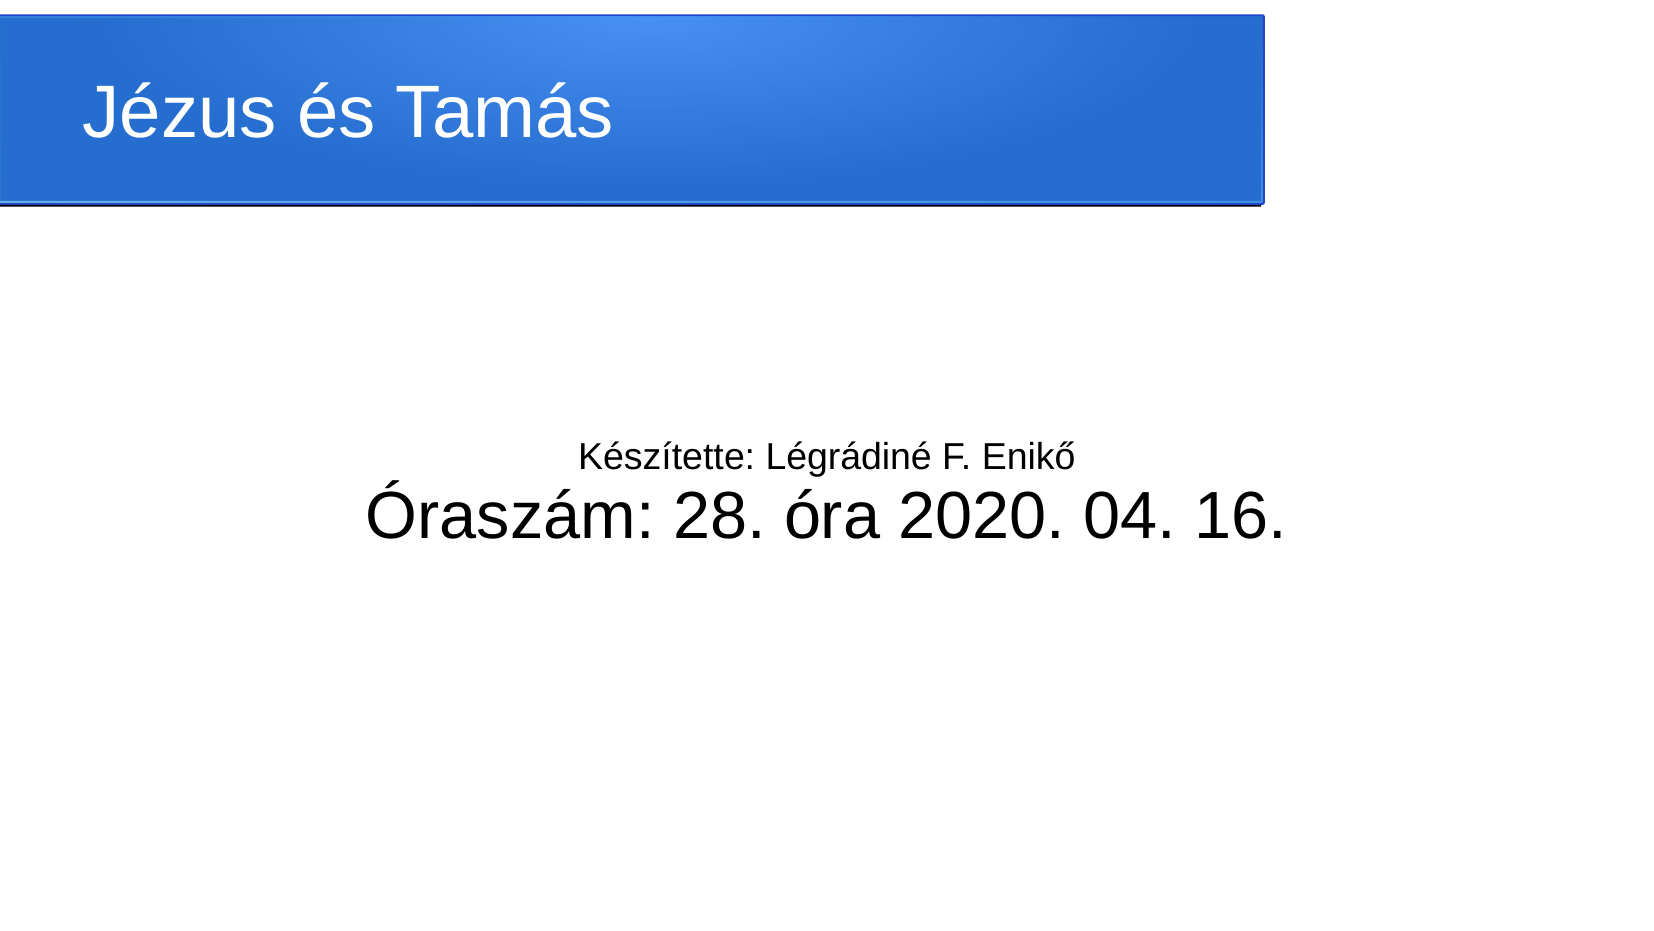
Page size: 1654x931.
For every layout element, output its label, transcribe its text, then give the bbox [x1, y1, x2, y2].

subtitle Készítette: Légrádiné F. Enikő Óraszám: 28. óra 2020. 04. 16. [82, 224, 1571, 764]
title Jézus és Tamás [82, 35, 1235, 189]
